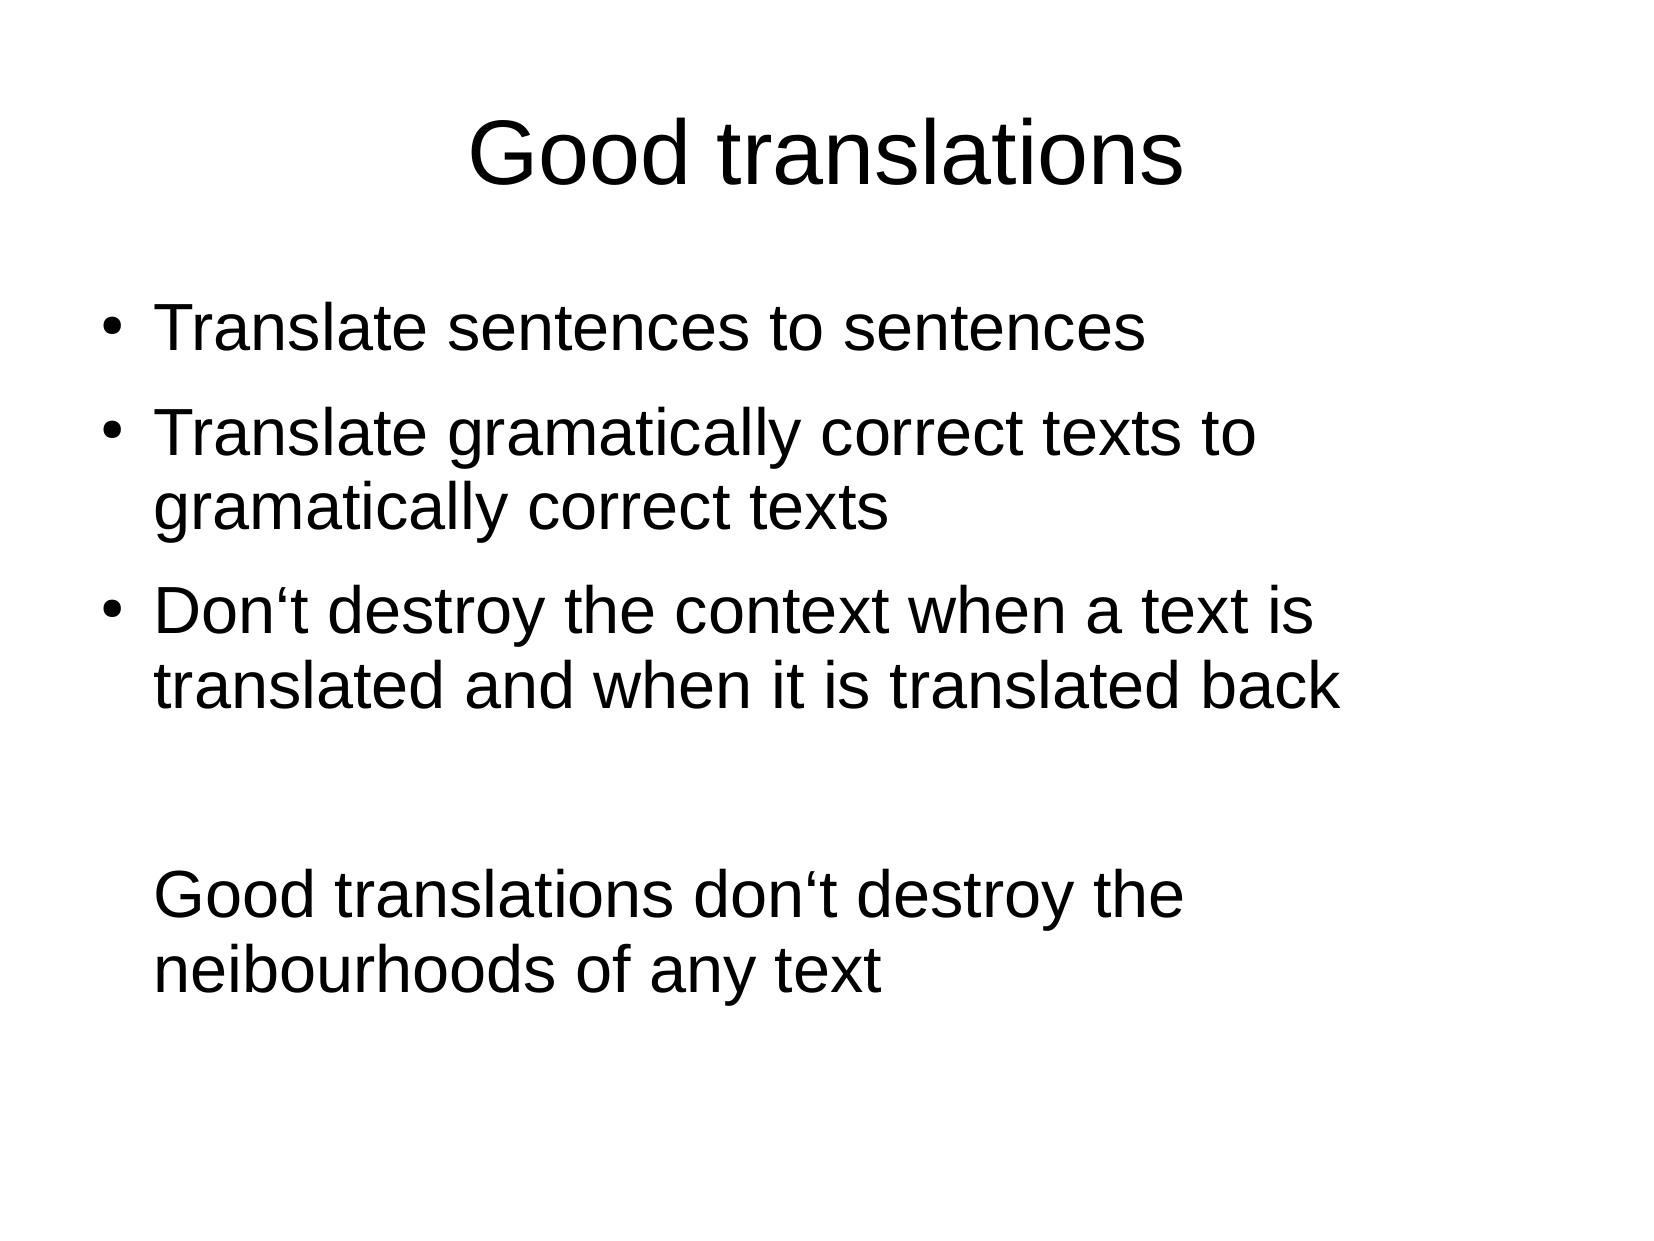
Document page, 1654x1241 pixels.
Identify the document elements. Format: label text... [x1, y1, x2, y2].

title Good translations [82, 49, 1571, 257]
list Translate sentences to sentences Translate gramatically correct texts to gramatically correct texts Don‘t destroy the context when a text is translated and when it is translated back Good translations don‘t destroy the neibourhoods of any text [82, 290, 1571, 1010]
